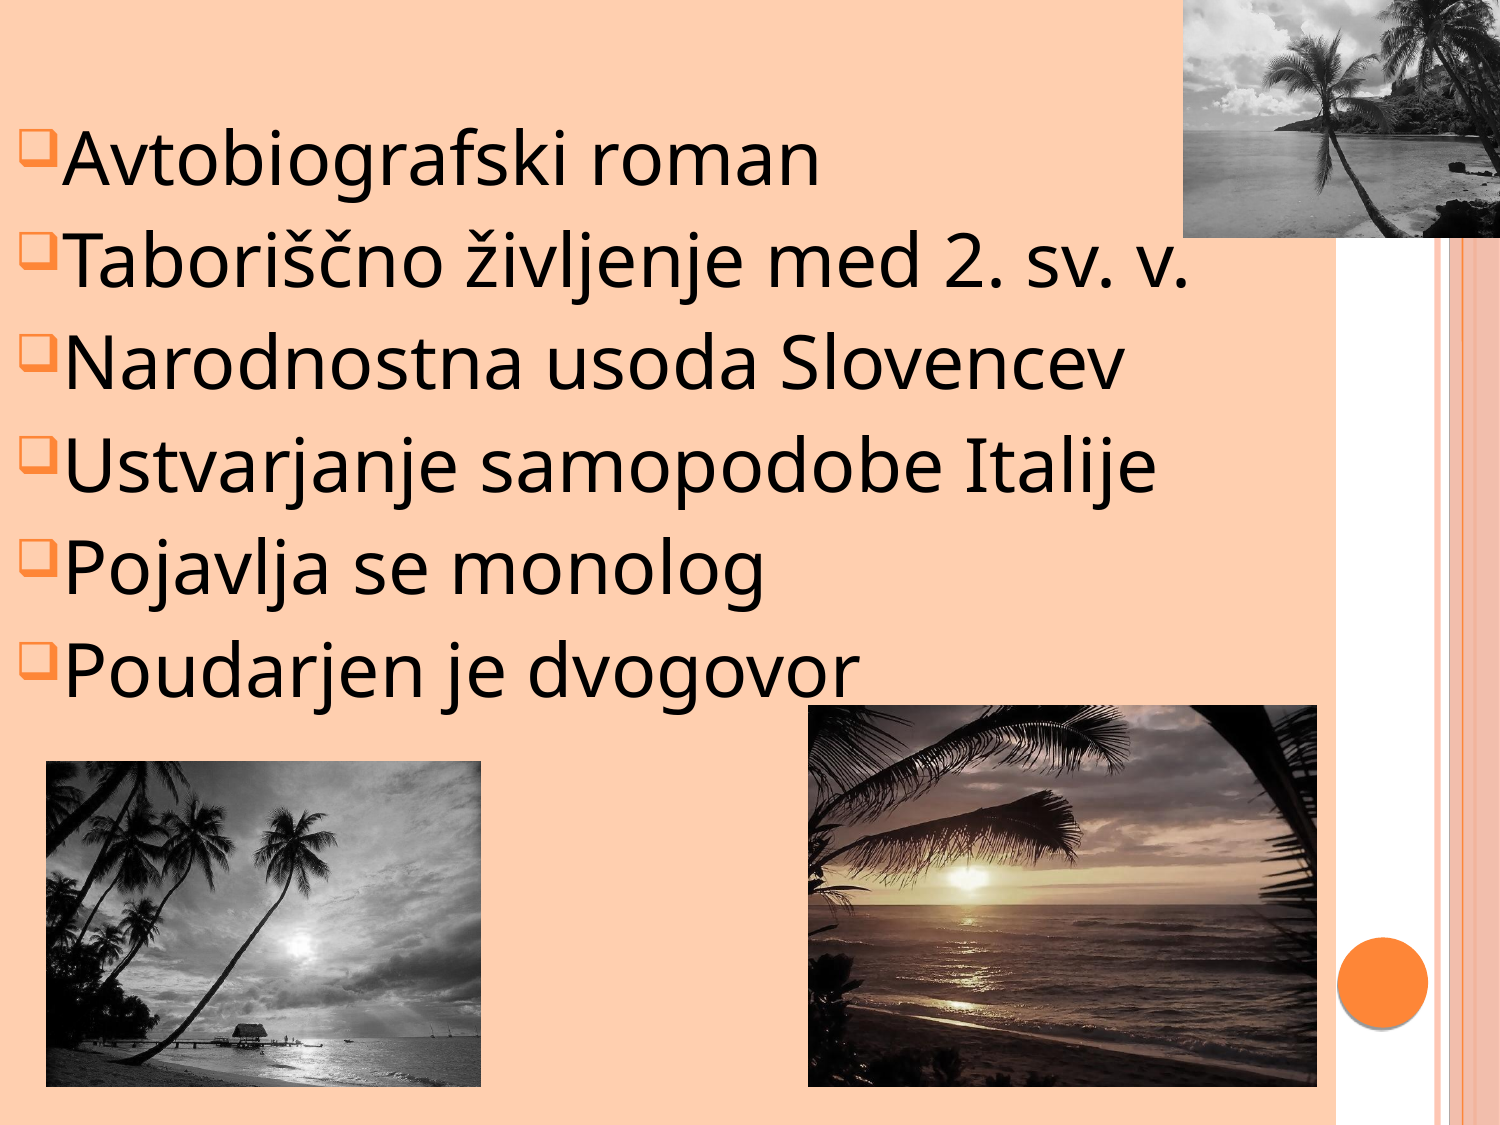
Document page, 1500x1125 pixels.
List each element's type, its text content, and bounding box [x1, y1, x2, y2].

picture [808, 705, 1317, 1087]
picture [46, 761, 481, 1087]
picture [1183, 0, 1500, 238]
list Avtobiografski roman Taboriščno življenje med 2. sv. v. Narodnostna usoda Slovencev Ustvarjanje samopodobe Italije Pojavlja se monolog Poudarjen je dvogovor [0, 0, 1336, 1125]
